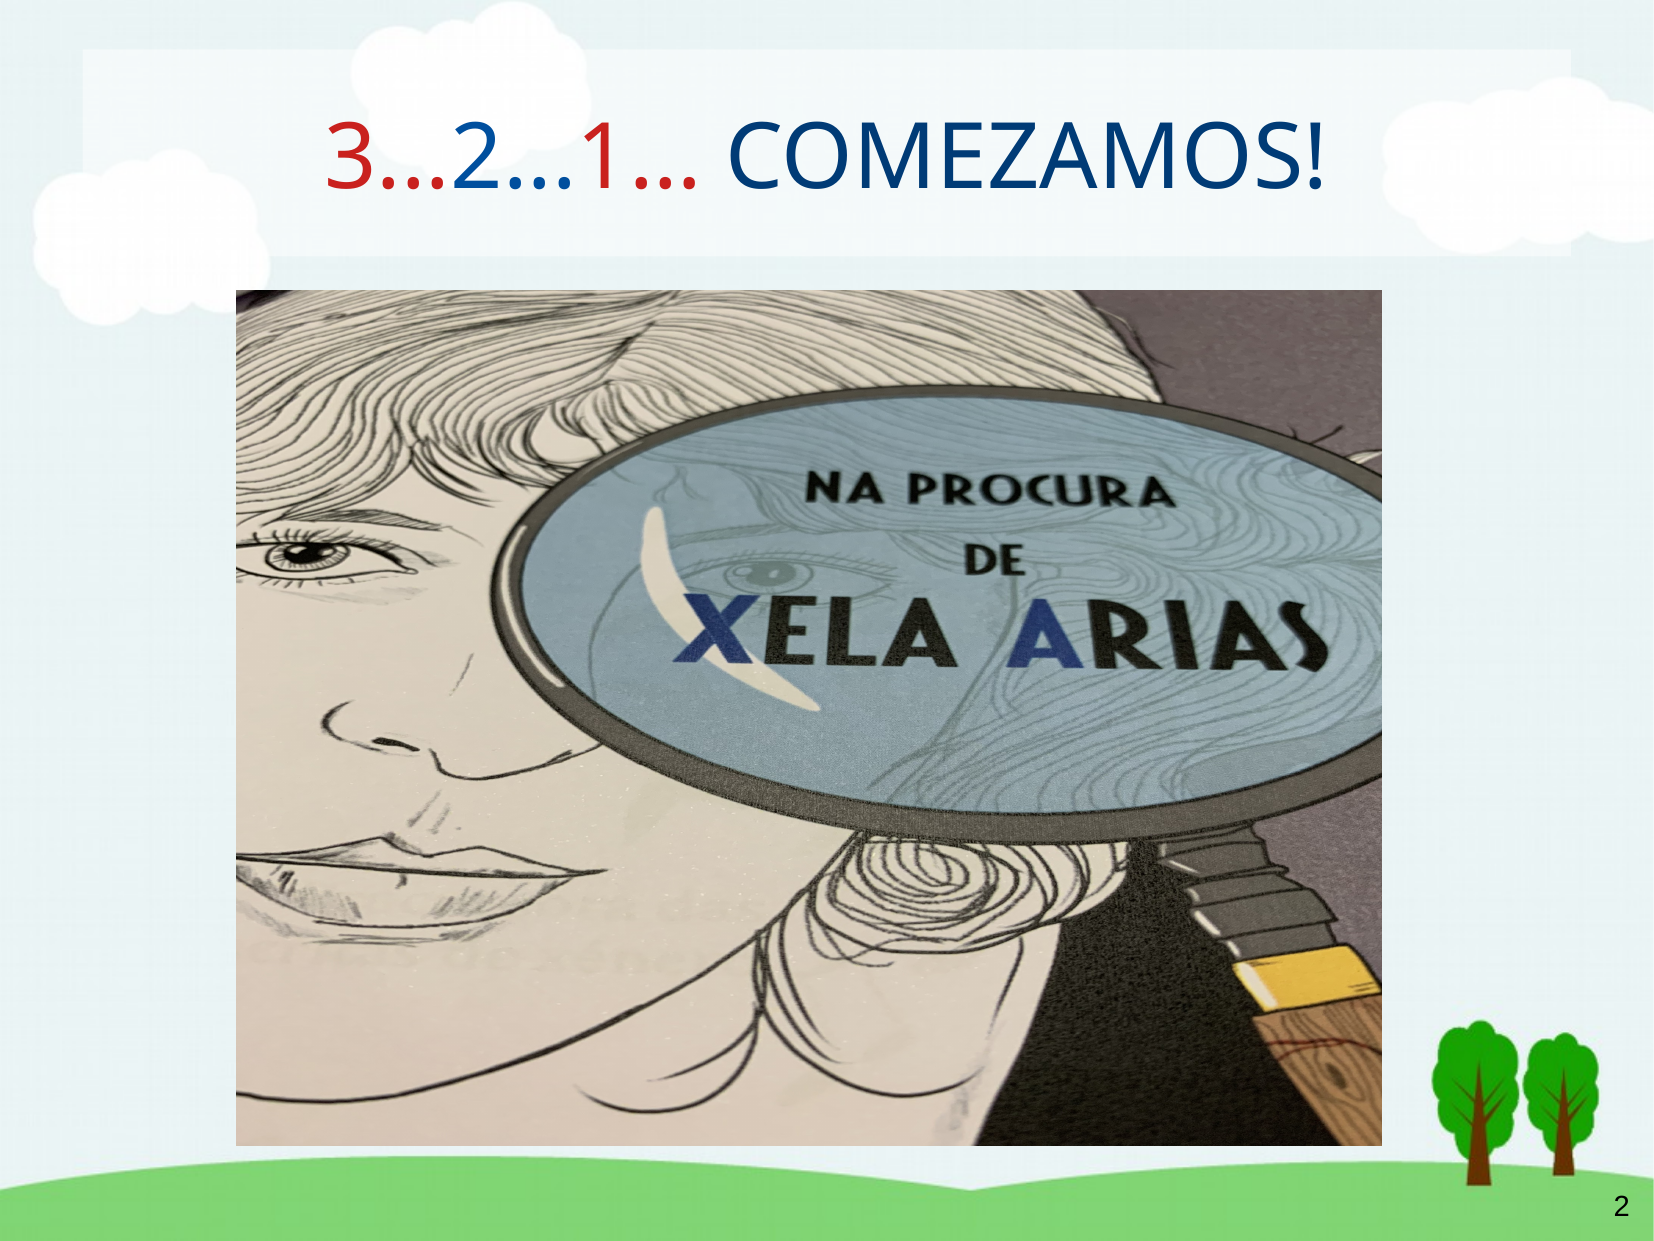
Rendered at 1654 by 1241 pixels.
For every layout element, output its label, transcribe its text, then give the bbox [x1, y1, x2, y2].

title 3...2...1… COMEZAMOS! [82, 49, 1571, 257]
picture [0, 0, 1654, 1241]
